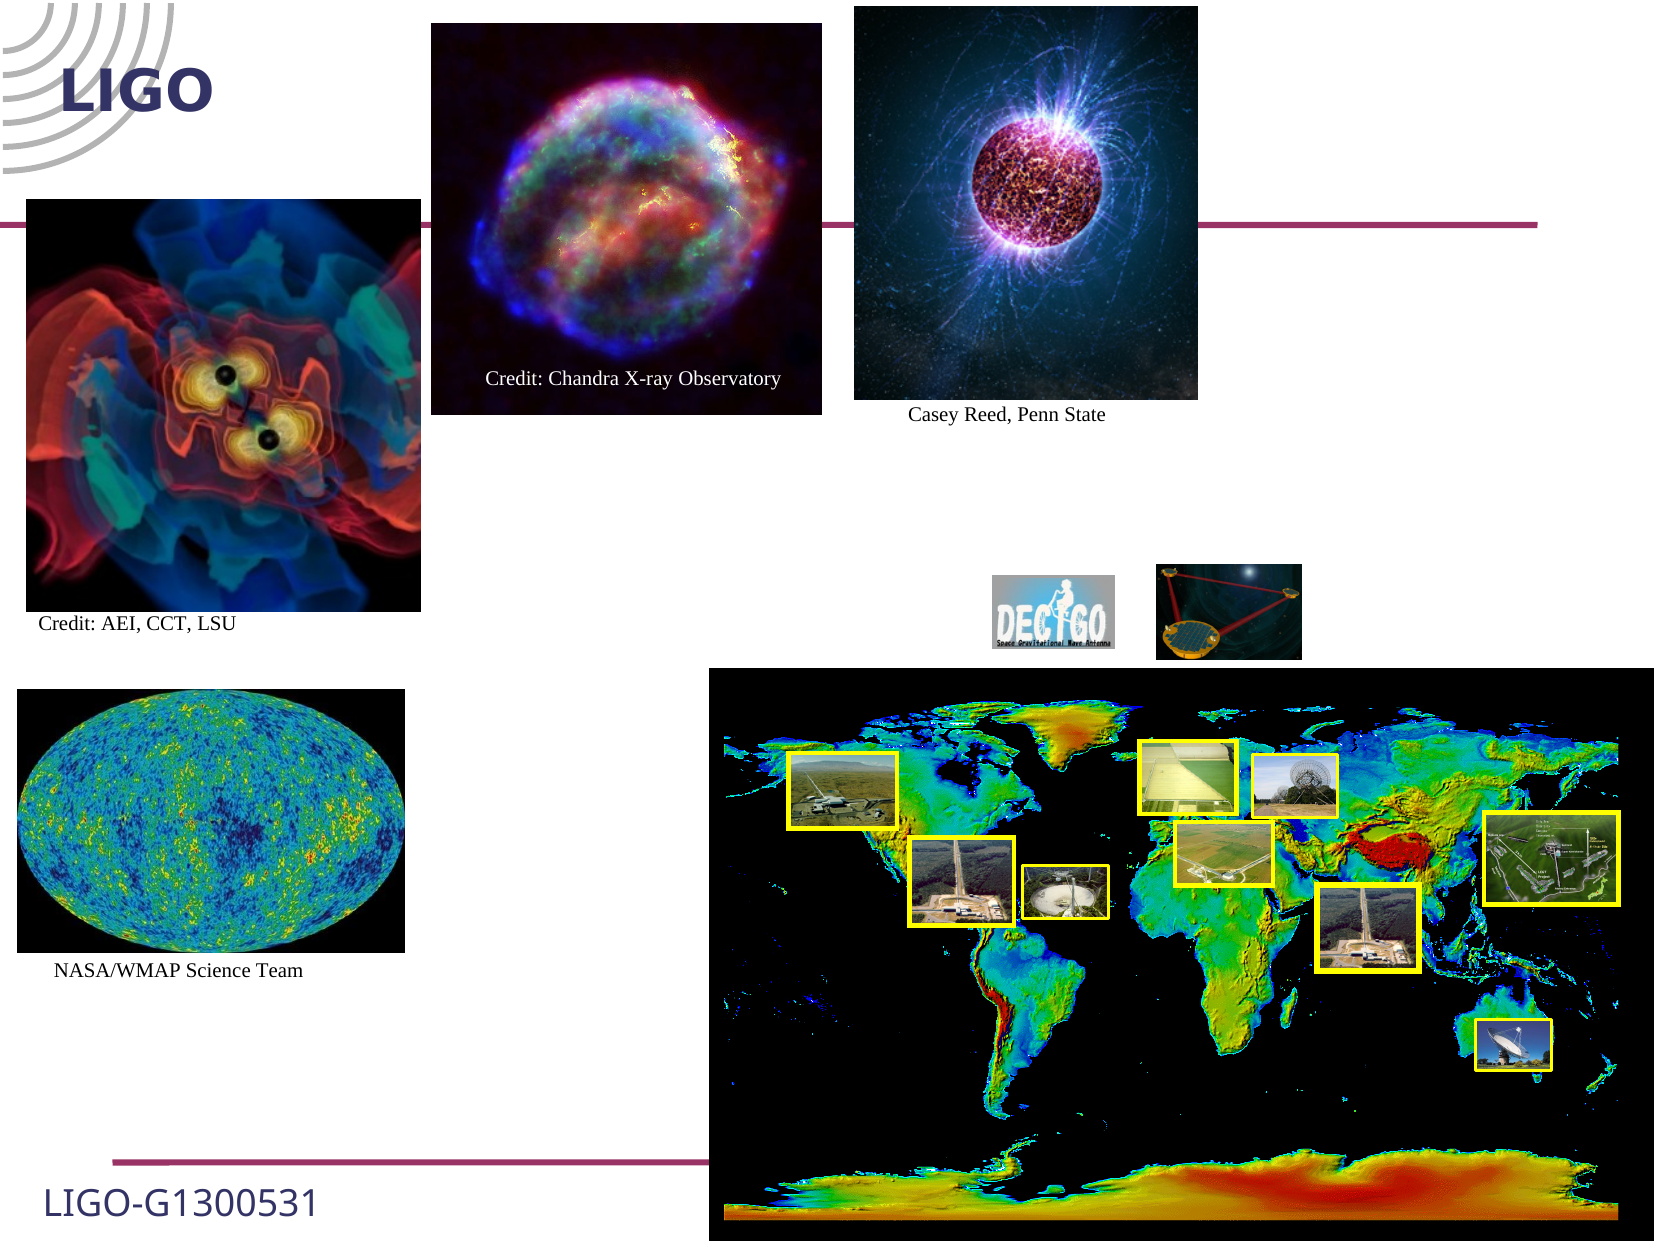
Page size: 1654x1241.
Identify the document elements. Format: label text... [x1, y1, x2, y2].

picture [1156, 564, 1302, 660]
text_box Credit: Chandra X-ray Observatory [470, 357, 834, 398]
picture [1486, 814, 1616, 903]
text_box Credit: AEI, CCT, LSU [23, 602, 252, 643]
text_box [709, 668, 1654, 1241]
picture [854, 6, 1198, 400]
text_box NASA/WMAP Science Team [39, 949, 324, 990]
picture [26, 199, 421, 612]
picture [17, 689, 405, 953]
picture [723, 681, 1619, 1221]
picture [992, 575, 1115, 649]
picture [431, 23, 822, 415]
text_box Casey Reed, Penn State [893, 393, 1126, 434]
